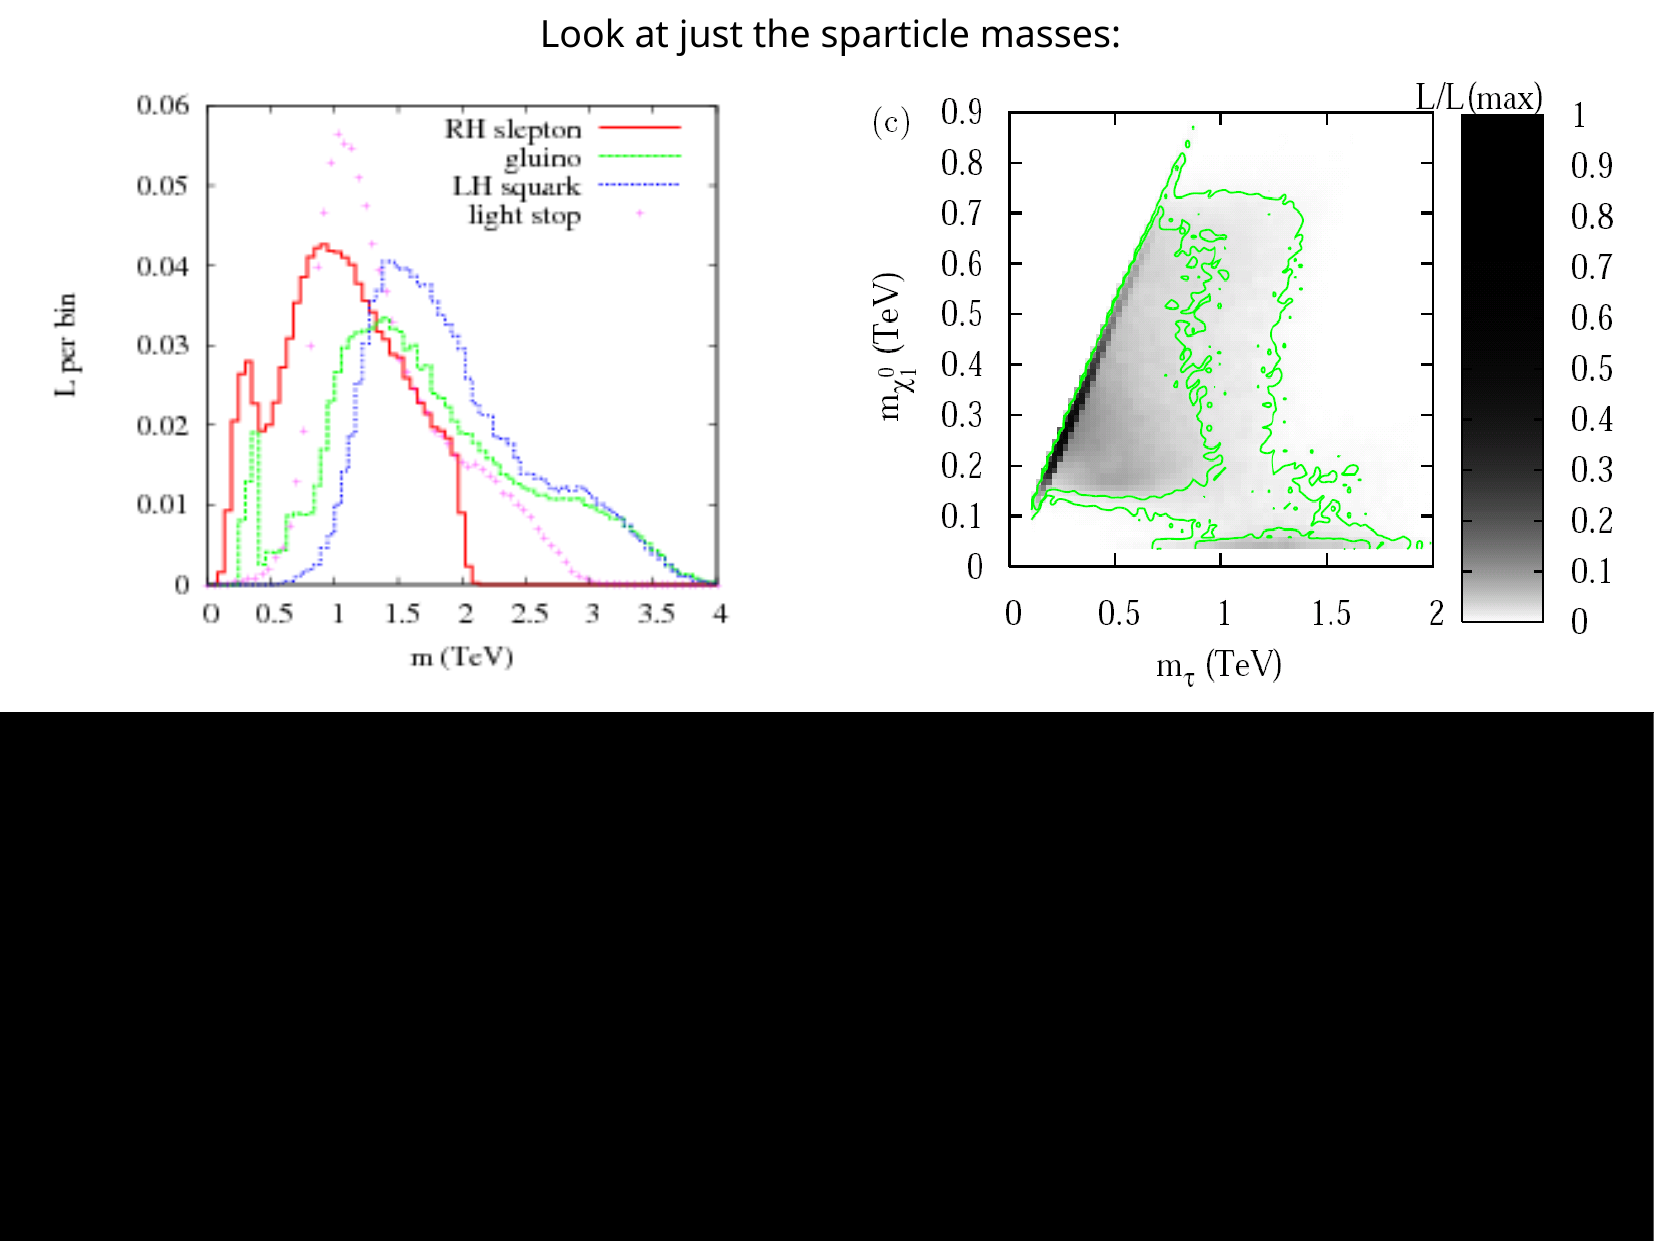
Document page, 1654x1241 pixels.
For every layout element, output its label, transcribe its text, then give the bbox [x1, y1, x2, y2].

text_box Look at just the sparticle masses: [525, 0, 1238, 226]
picture [35, 77, 748, 690]
picture [862, 74, 1625, 696]
